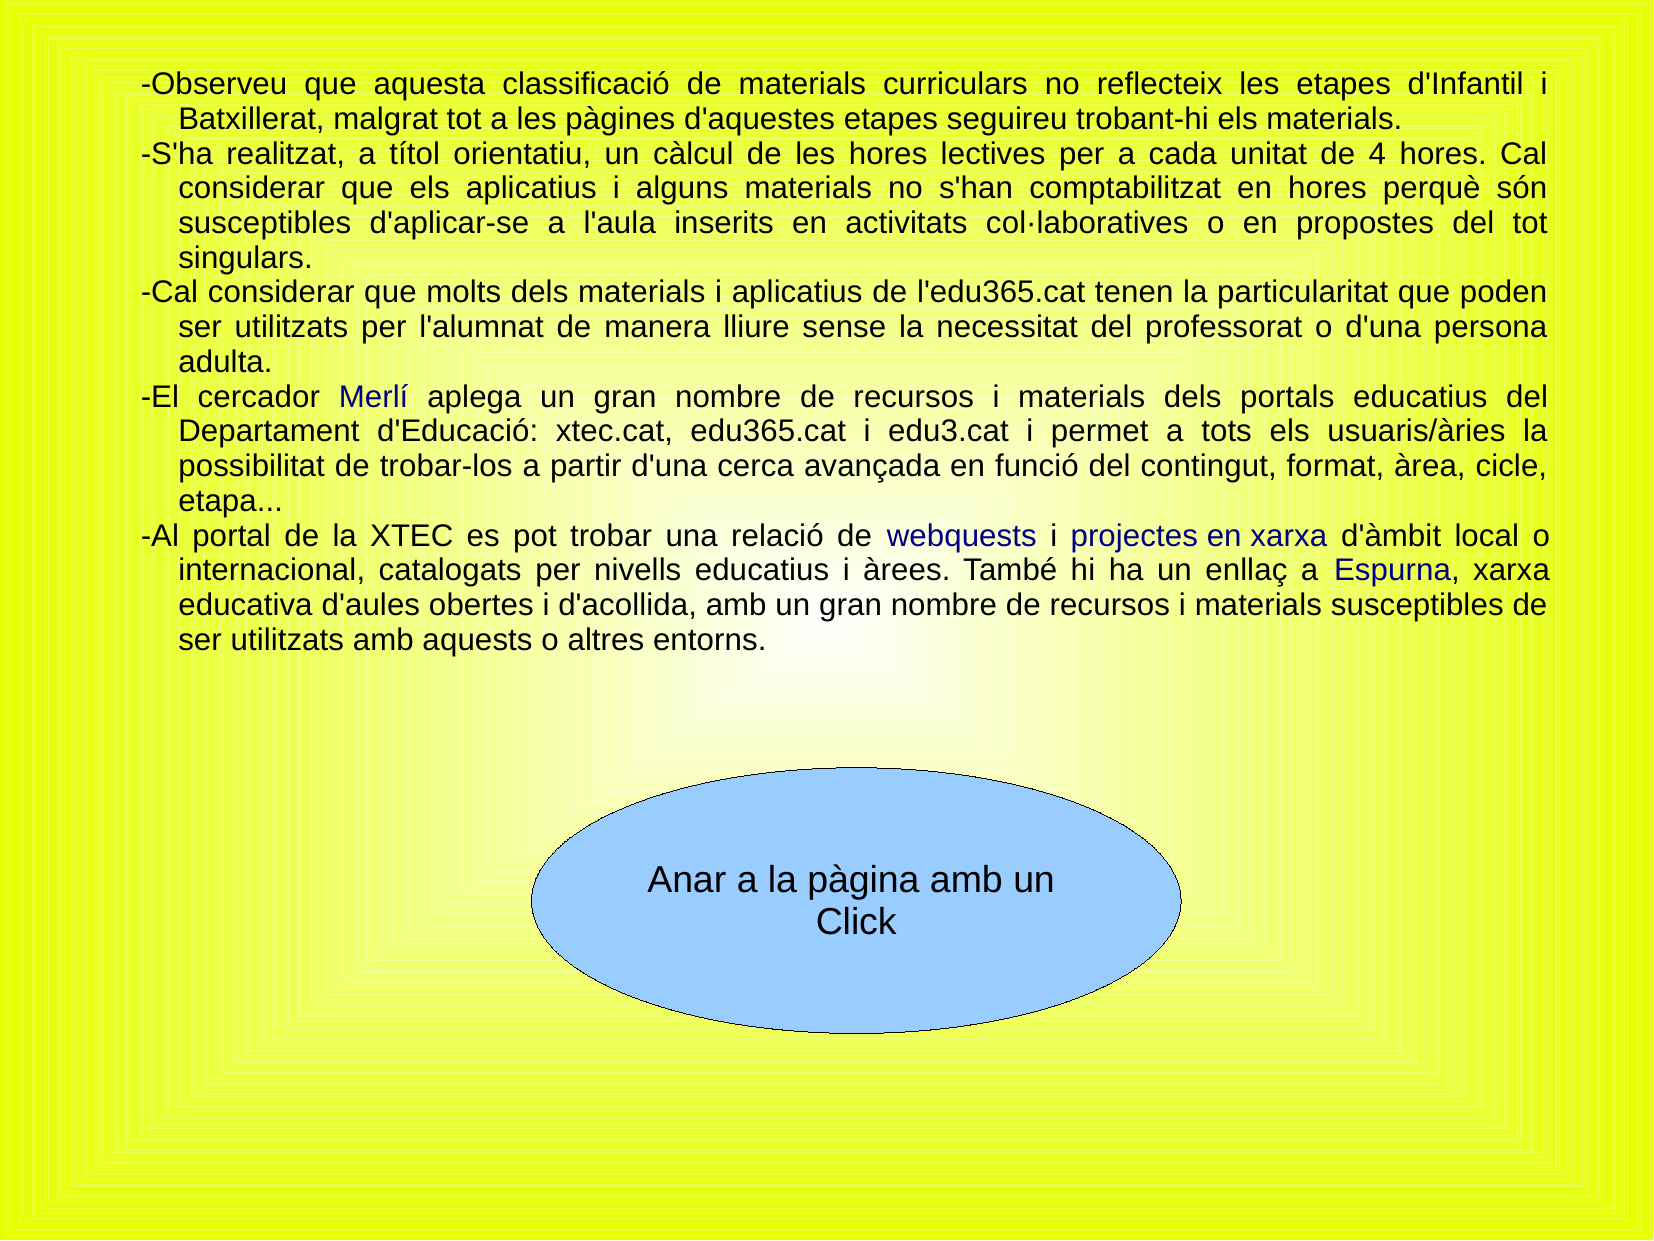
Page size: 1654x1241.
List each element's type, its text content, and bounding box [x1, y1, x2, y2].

text_box Anar a la pàgina amb un Click [531, 767, 1182, 1034]
text_box -Observeu que aquesta classificació de materials curriculars no reflecteix les etapes d'Infantil i Batxillerat, malgrat tot a les pàgines d'aquestes etapes seguireu trobant-hi els materials. -S'ha realitzat, a títol orientatiu, un càlcul de les hores lectives per a cada unitat de 4 hores. Cal considerar que els aplicatius i alguns materials no s'han comptabilitzat en hores perquè són susceptibles d'aplicar-se a l'aula inserits en activitats col·laboratives o en propostes del tot singulars. -Cal considerar que molts dels materials i aplicatius de l'edu365.cat tenen la particularitat que poden ser utilitzats per l'alumnat de manera lliure sense la necessitat del professorat o d'una persona adulta. -El cercador Merlí aplega un gran nombre de recursos i materials dels portals educatius del Departament d'Educació: xtec.cat, edu365.cat i edu3.cat i permet a tots els usuaris/àries la possibilitat de trobar-los a partir d'una cerca avançada en funció del contingut, format, àrea, cicle, etapa... -Al portal de la XTEC es pot trobar una relació de webquests i projectes en xarxa d'àmbit local o internacional, catalogats per nivells educatius i àrees. També hi ha un enllaç a Espurna, xarxa educativa d'aules obertes i d'acollida, amb un gran nombre de recursos i materials susceptibles de ser utilitzats amb aquests o altres entorns. [88, 59, 1565, 817]
